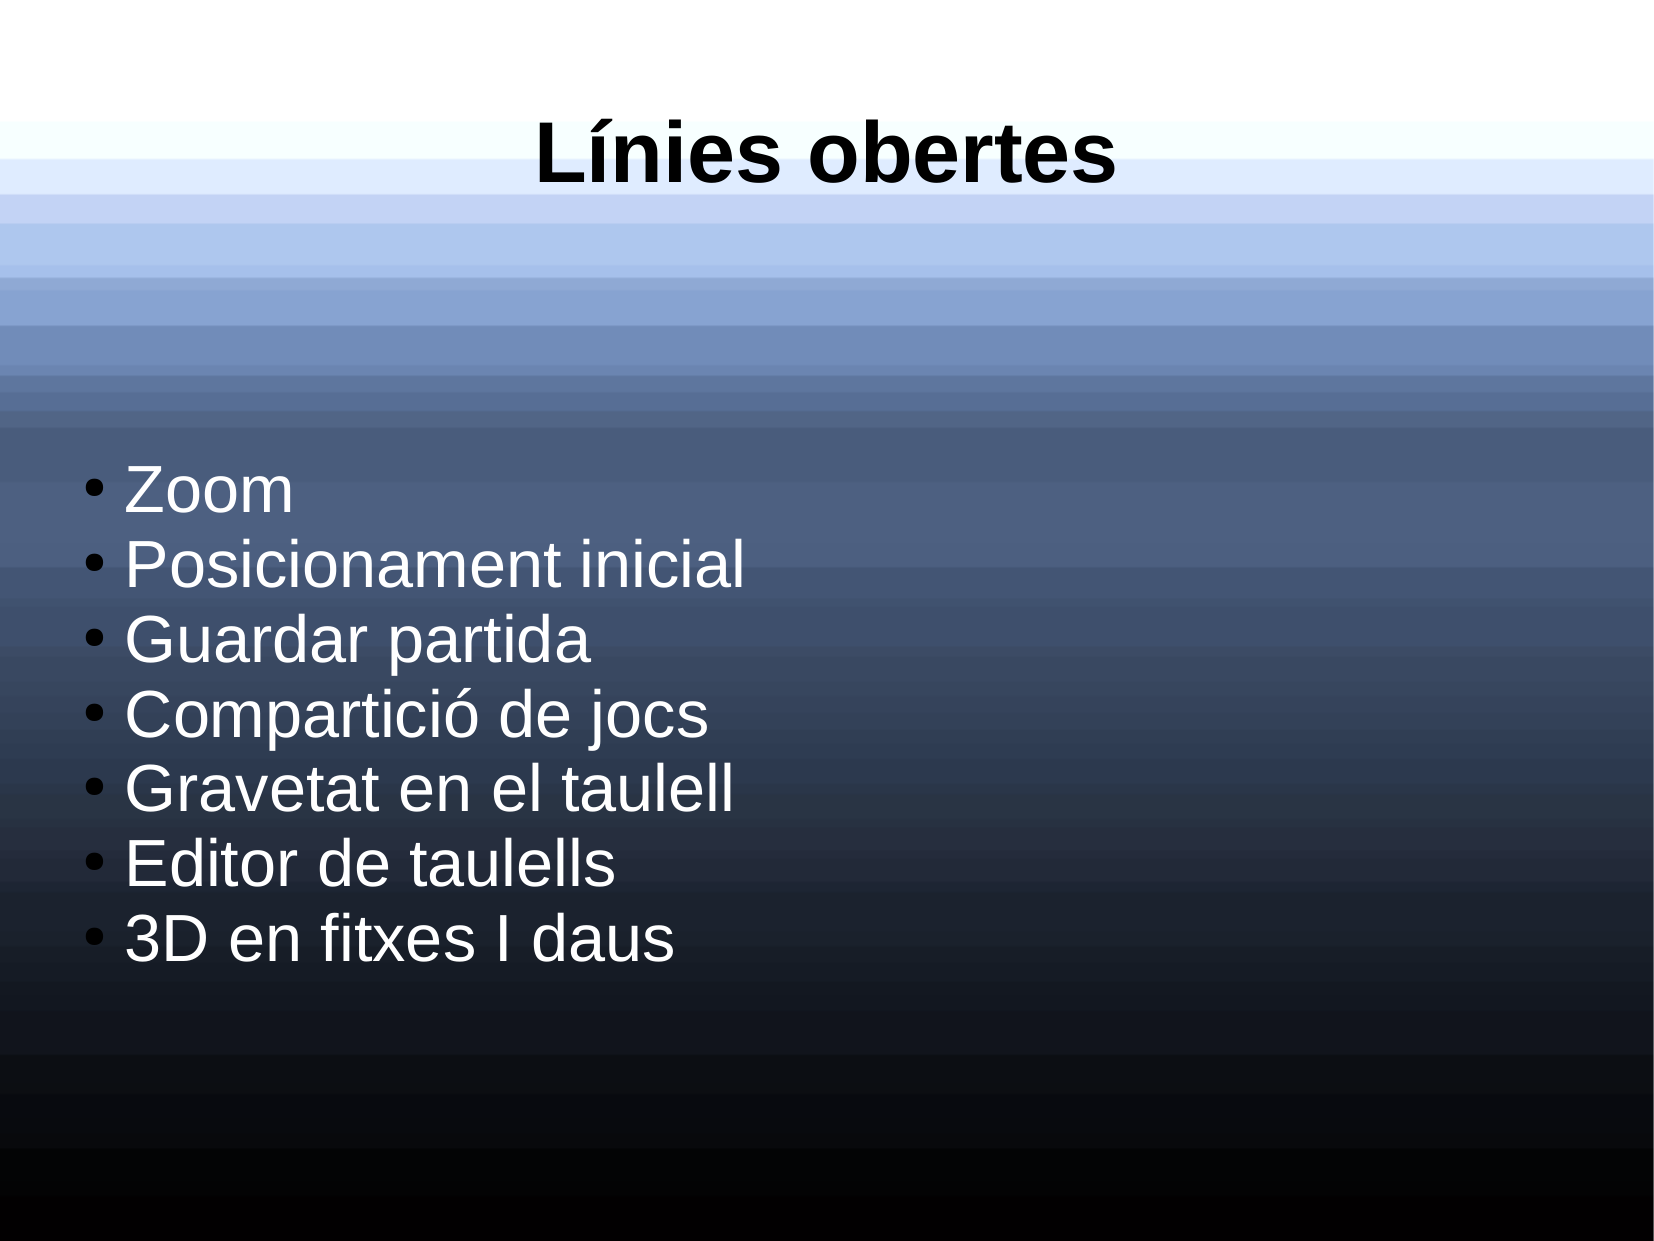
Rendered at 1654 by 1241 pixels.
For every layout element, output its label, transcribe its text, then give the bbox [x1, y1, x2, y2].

subtitle Zoom Posicionament inicial Guardar partida Compartició de jocs Gravetat en el taulell Editor de taulells 3D en fitxes I daus [82, 354, 1571, 1074]
title Línies obertes [82, 49, 1571, 257]
picture [0, 0, 1654, 1241]
